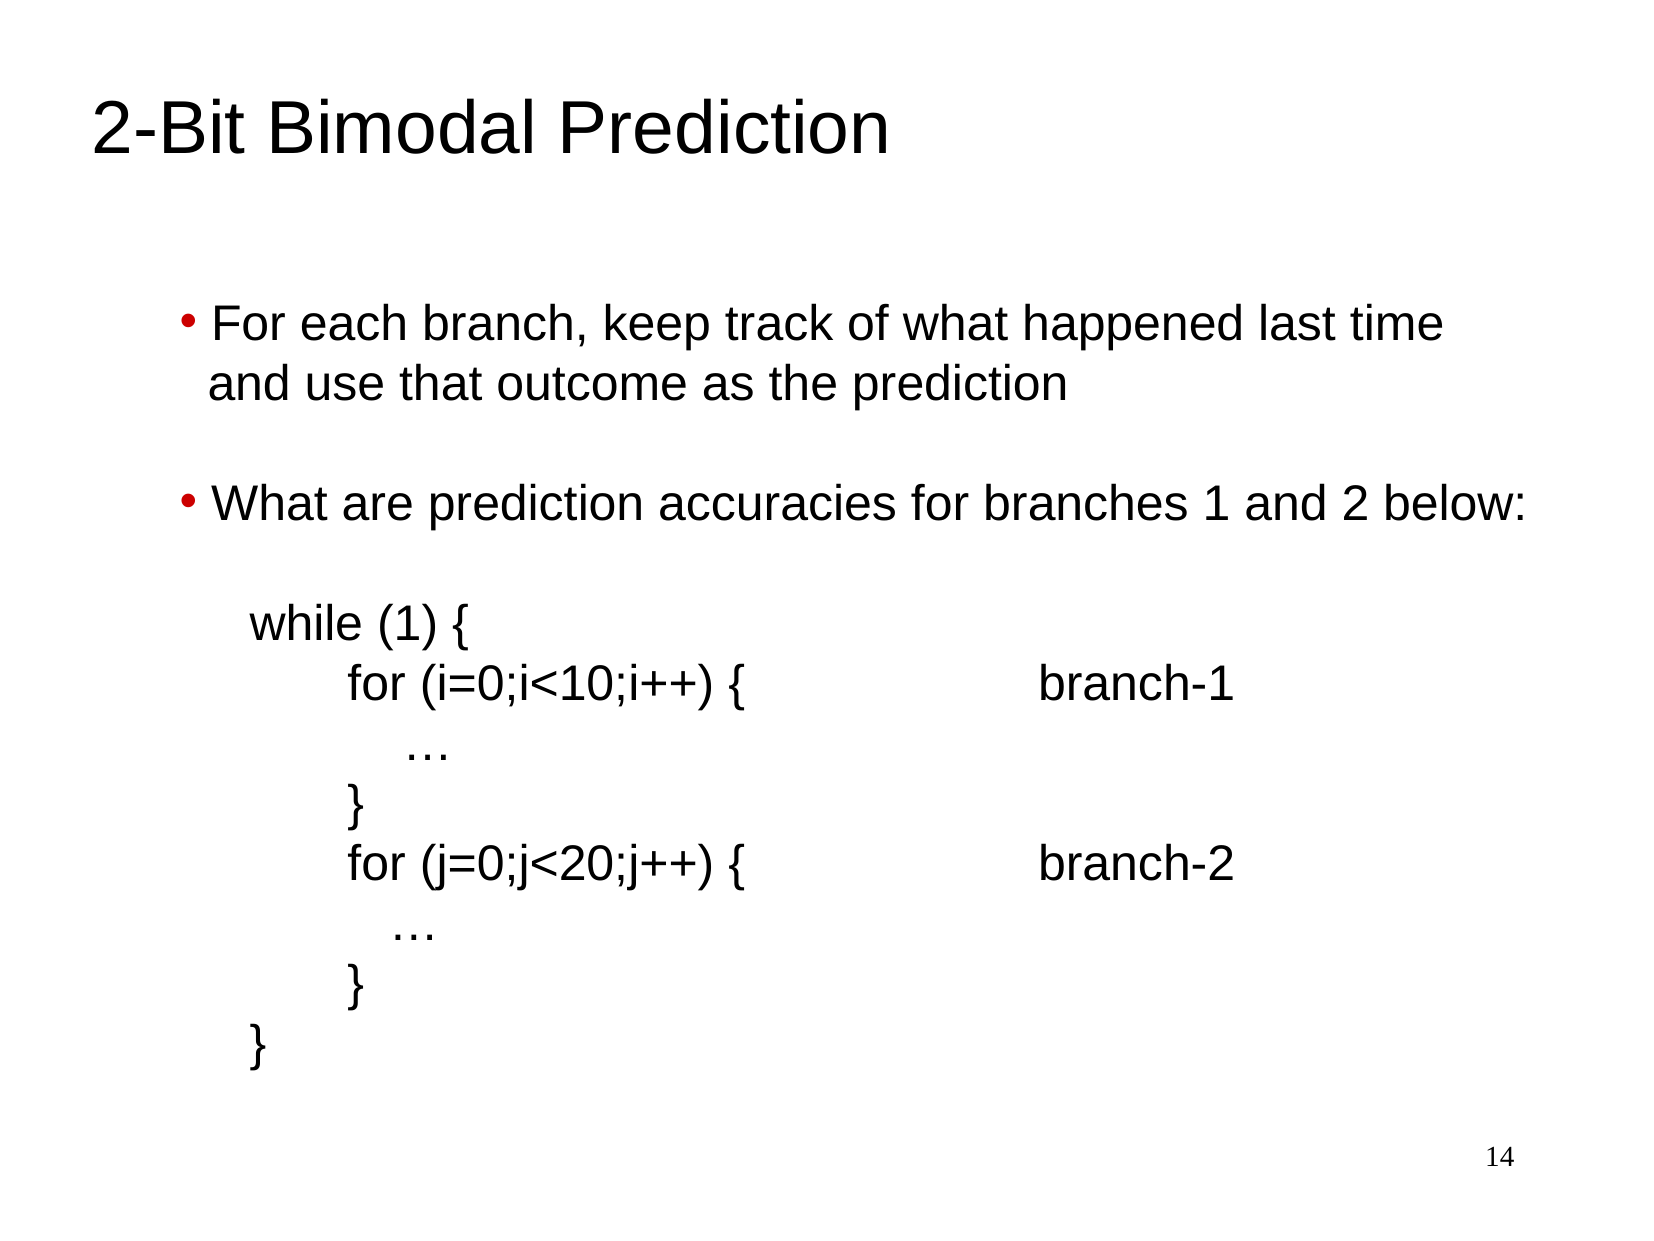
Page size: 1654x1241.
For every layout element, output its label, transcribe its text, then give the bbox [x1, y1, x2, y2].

text_box 2-Bit Bimodal Prediction [76, 71, 908, 177]
text_box For each branch, keep track of what happened last time and use that outcome as the prediction What are prediction accuracies for branches 1 and 2 below: while (1) { for (i=0;i<10;i++) { branch-1 … } for (j=0;j<20;j++) { branch-2 … } } [164, 282, 1544, 1079]
text_box <number> [1184, 1129, 1530, 1213]
